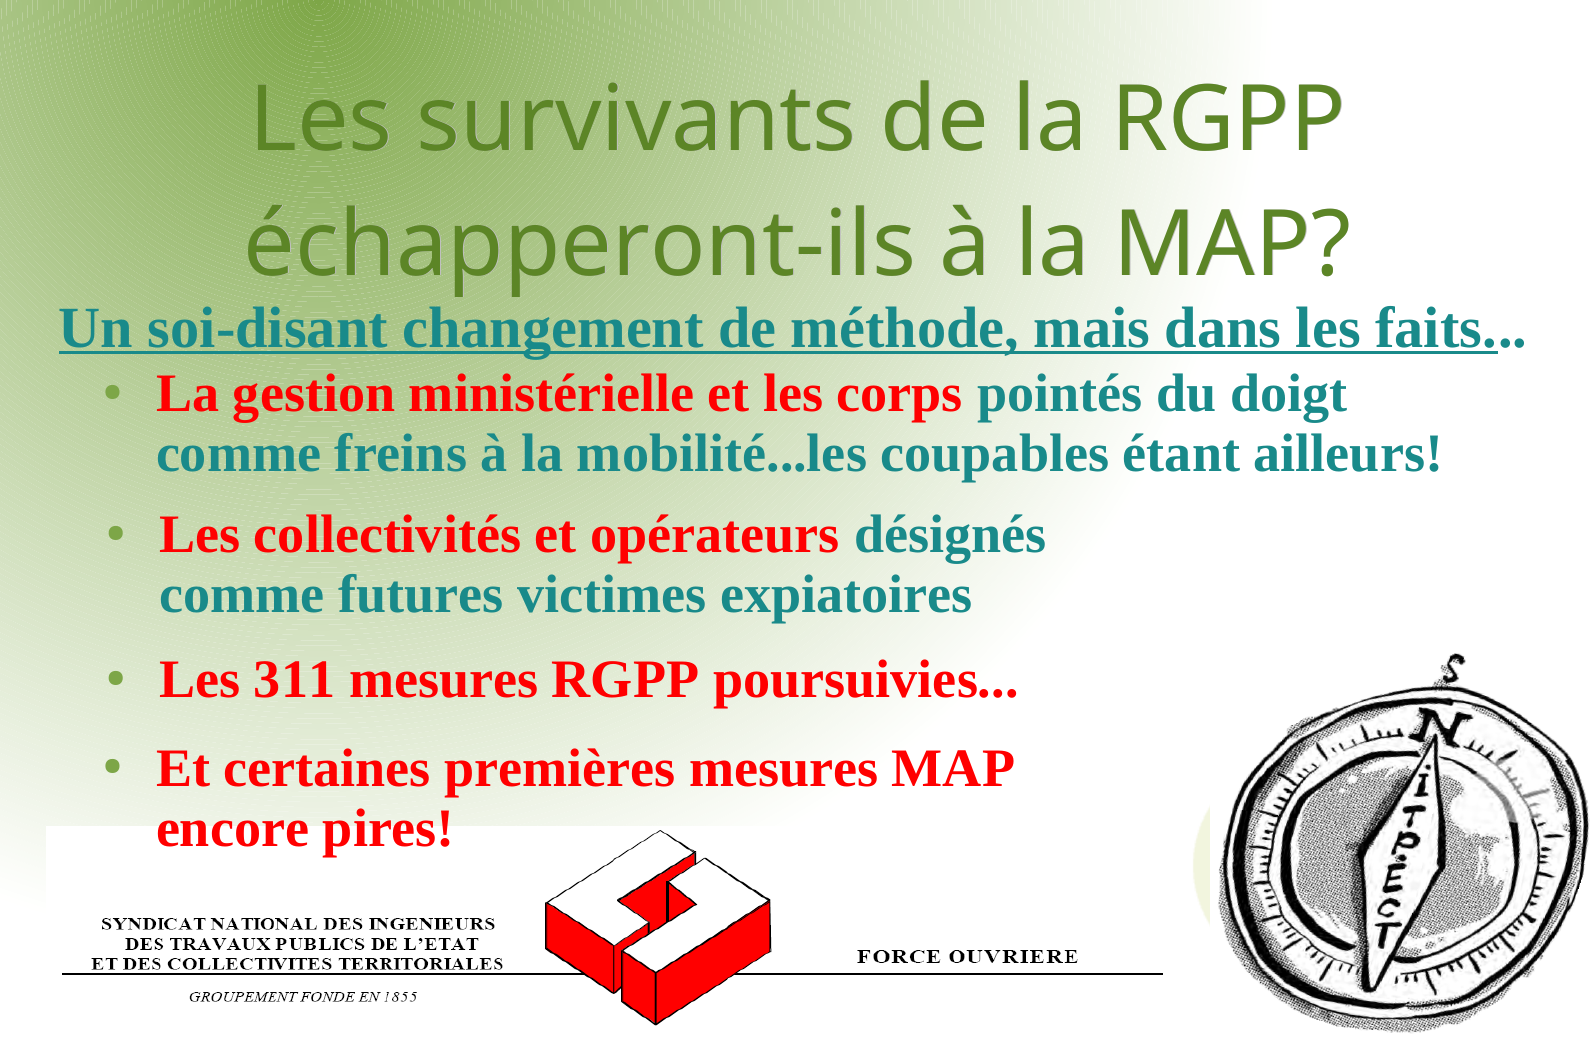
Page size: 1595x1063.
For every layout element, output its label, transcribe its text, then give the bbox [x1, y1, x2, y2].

list La gestion ministérielle et les corps pointés du doigt comme freins à la mobilité...les coupables étant ailleurs! [85, 363, 1447, 487]
list Un soi-disant changement de méthode, mais dans les faits... [59, 295, 1565, 384]
list Les 311 mesures RGPP poursuivies... [88, 649, 1185, 739]
list Les collectivités et opérateurs désignés comme futures victimes expiatoires [88, 504, 1185, 628]
title Les survivants de la RGPP échapperont-ils à la MAP? [117, 66, 1479, 288]
list Et certaines premières mesures MAP encore pires! [85, 738, 1182, 861]
picture [46, 649, 1595, 1038]
